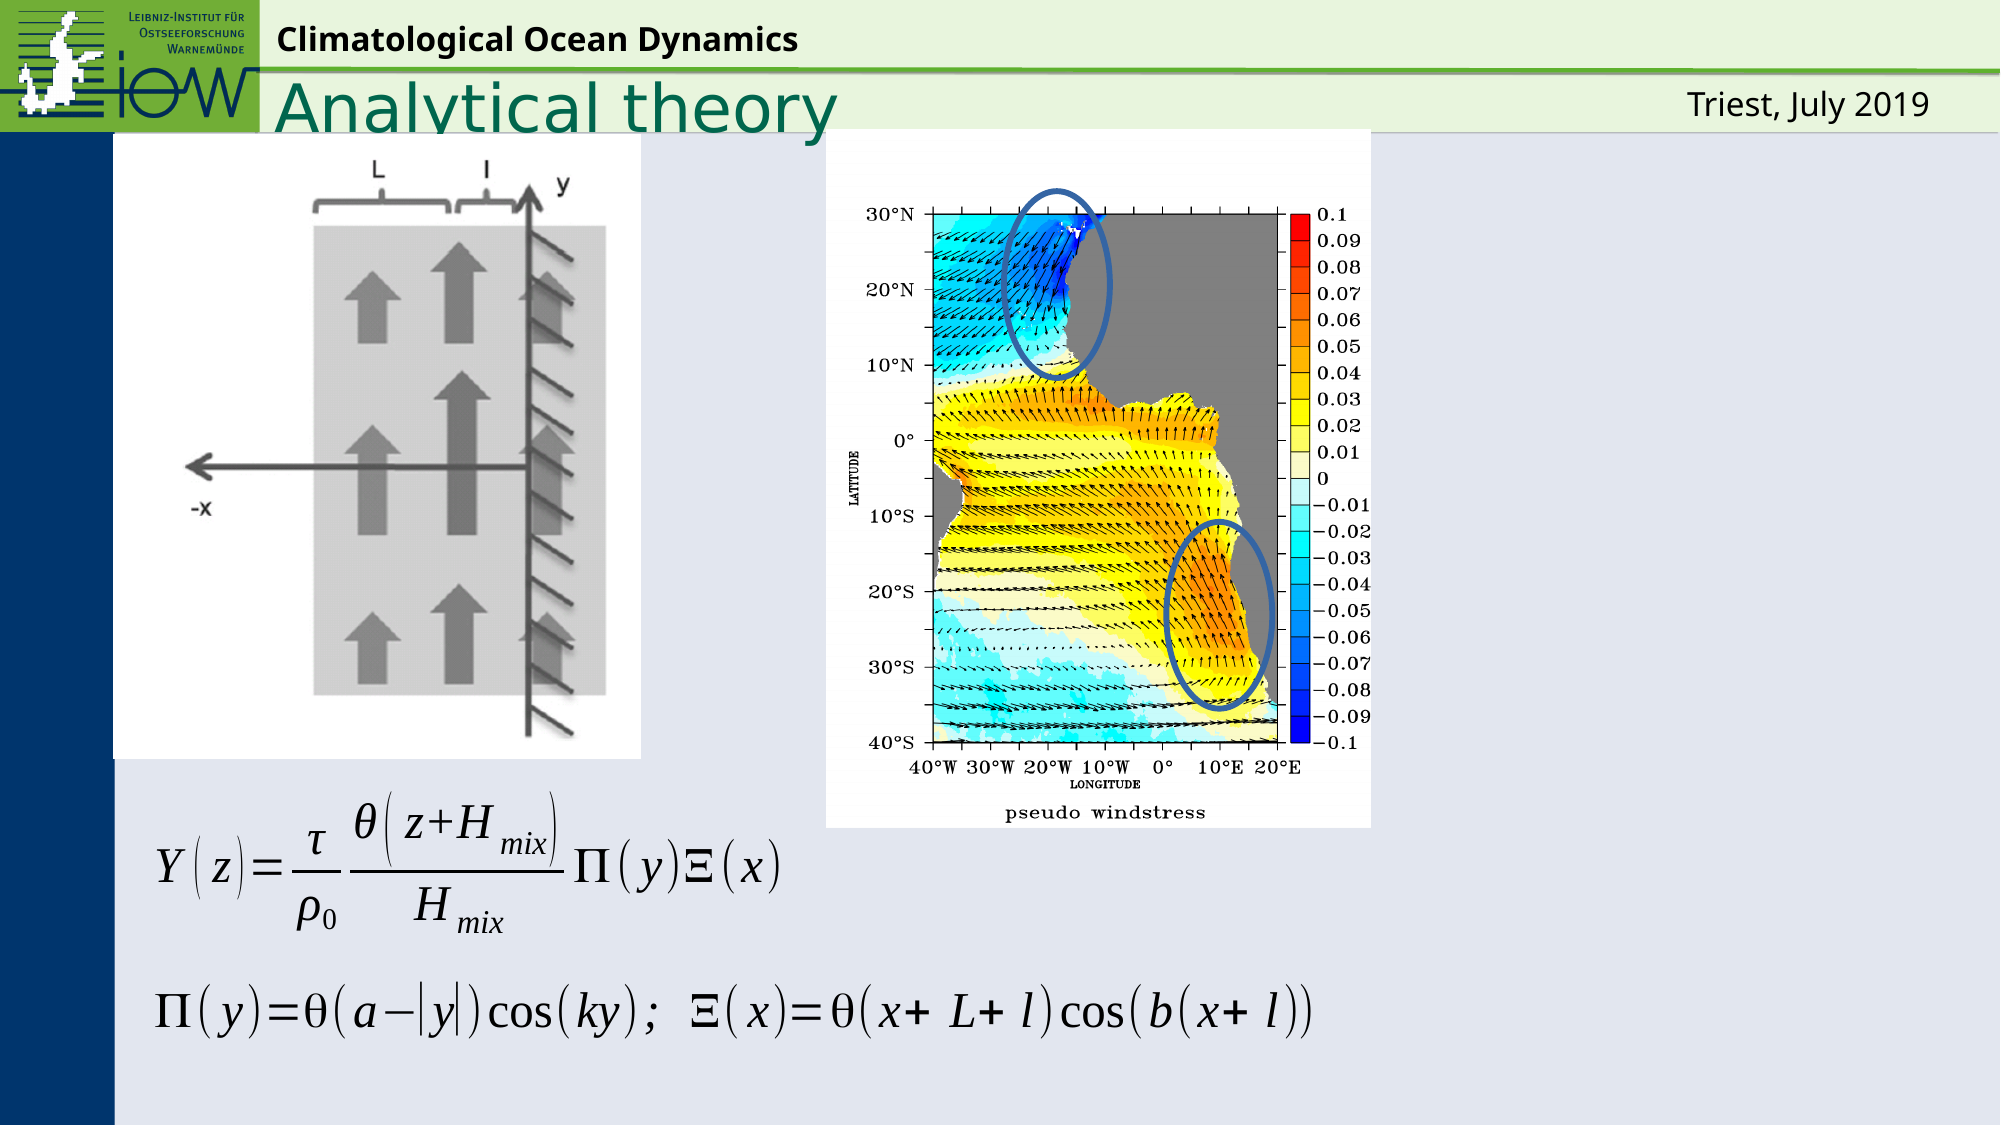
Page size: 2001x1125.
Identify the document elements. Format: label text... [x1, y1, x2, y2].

chart [141, 980, 1328, 1039]
picture [826, 129, 1371, 828]
chart [141, 791, 799, 942]
text_box Analytical theory [0, 58, 1229, 164]
picture [0, 10, 260, 58]
picture [113, 134, 641, 760]
